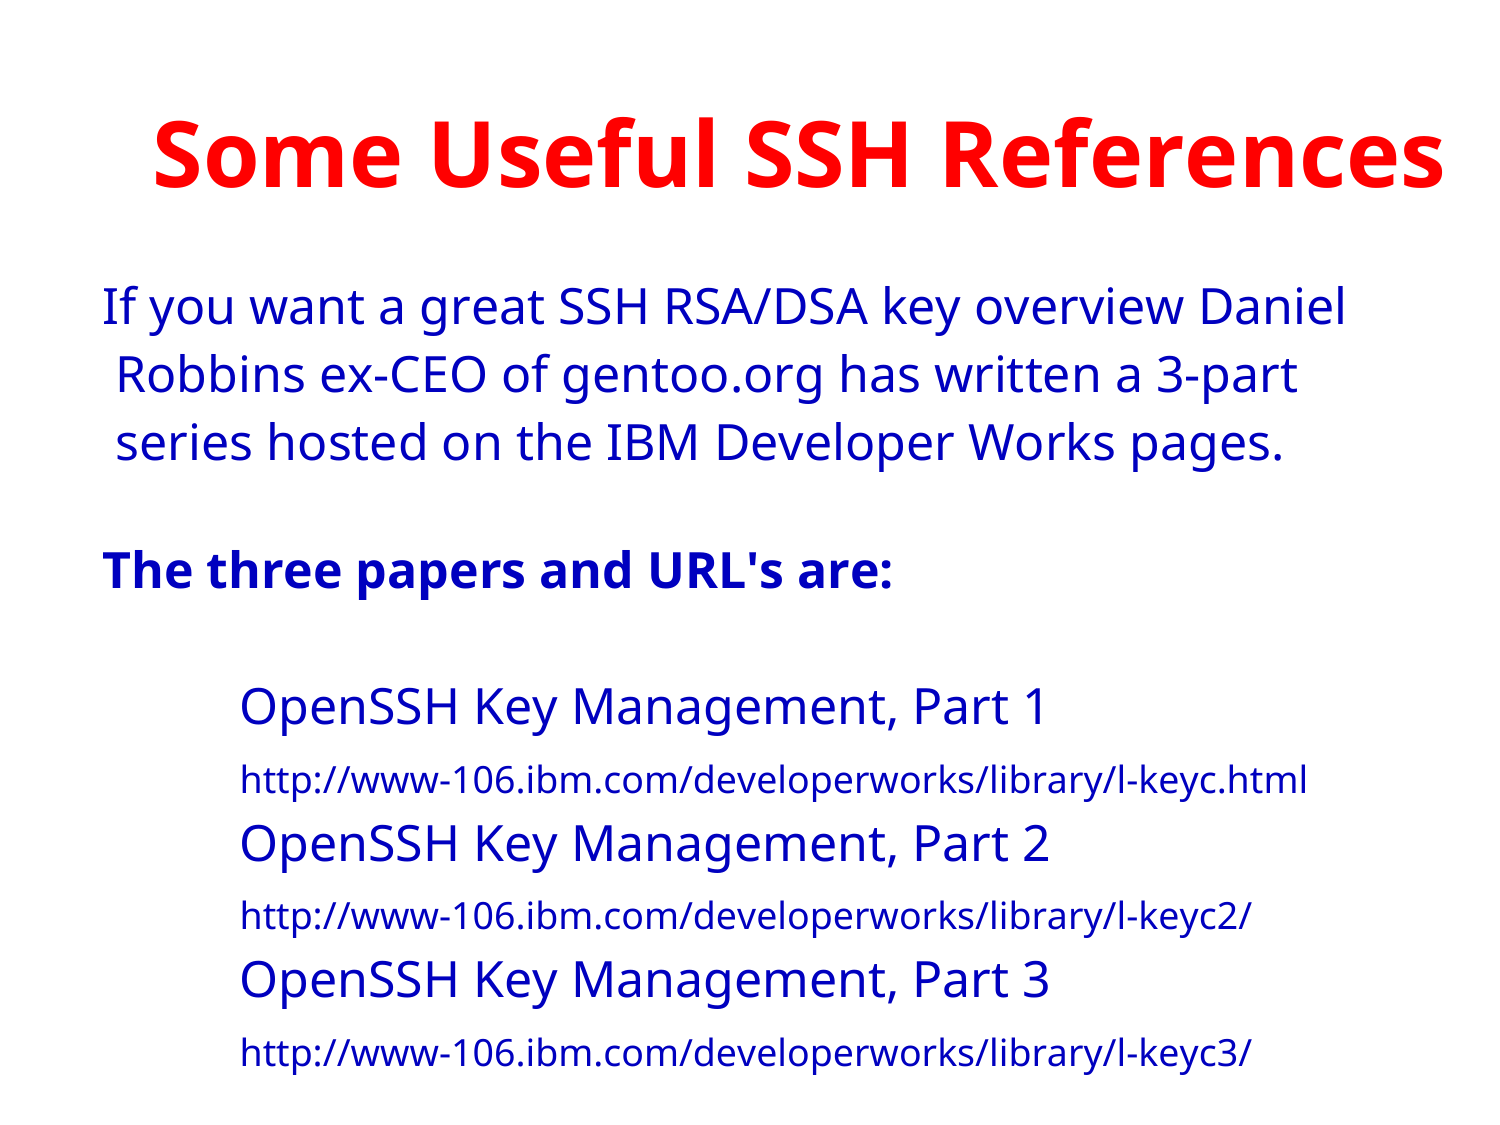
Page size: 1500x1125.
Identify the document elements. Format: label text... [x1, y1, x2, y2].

text_box Some Useful SSH References [152, 89, 1500, 236]
text_box If you want a great SSH RSA/DSA key overview Daniel Robbins ex-CEO of gentoo.org has written a 3-part series hosted on the IBM Developer Works pages. The three papers and URL's are: OpenSSH Key Management, Part 1 http://www-106.ibm.com/developerworks/library/l-keyc.html OpenSSH Key Management, Part 2 http://www-106.ibm.com/developerworks/library/l-keyc2/ OpenSSH Key Management, Part 3 http://www-106.ibm.com/developerworks/library/l-keyc3/ [89, 270, 1369, 1125]
